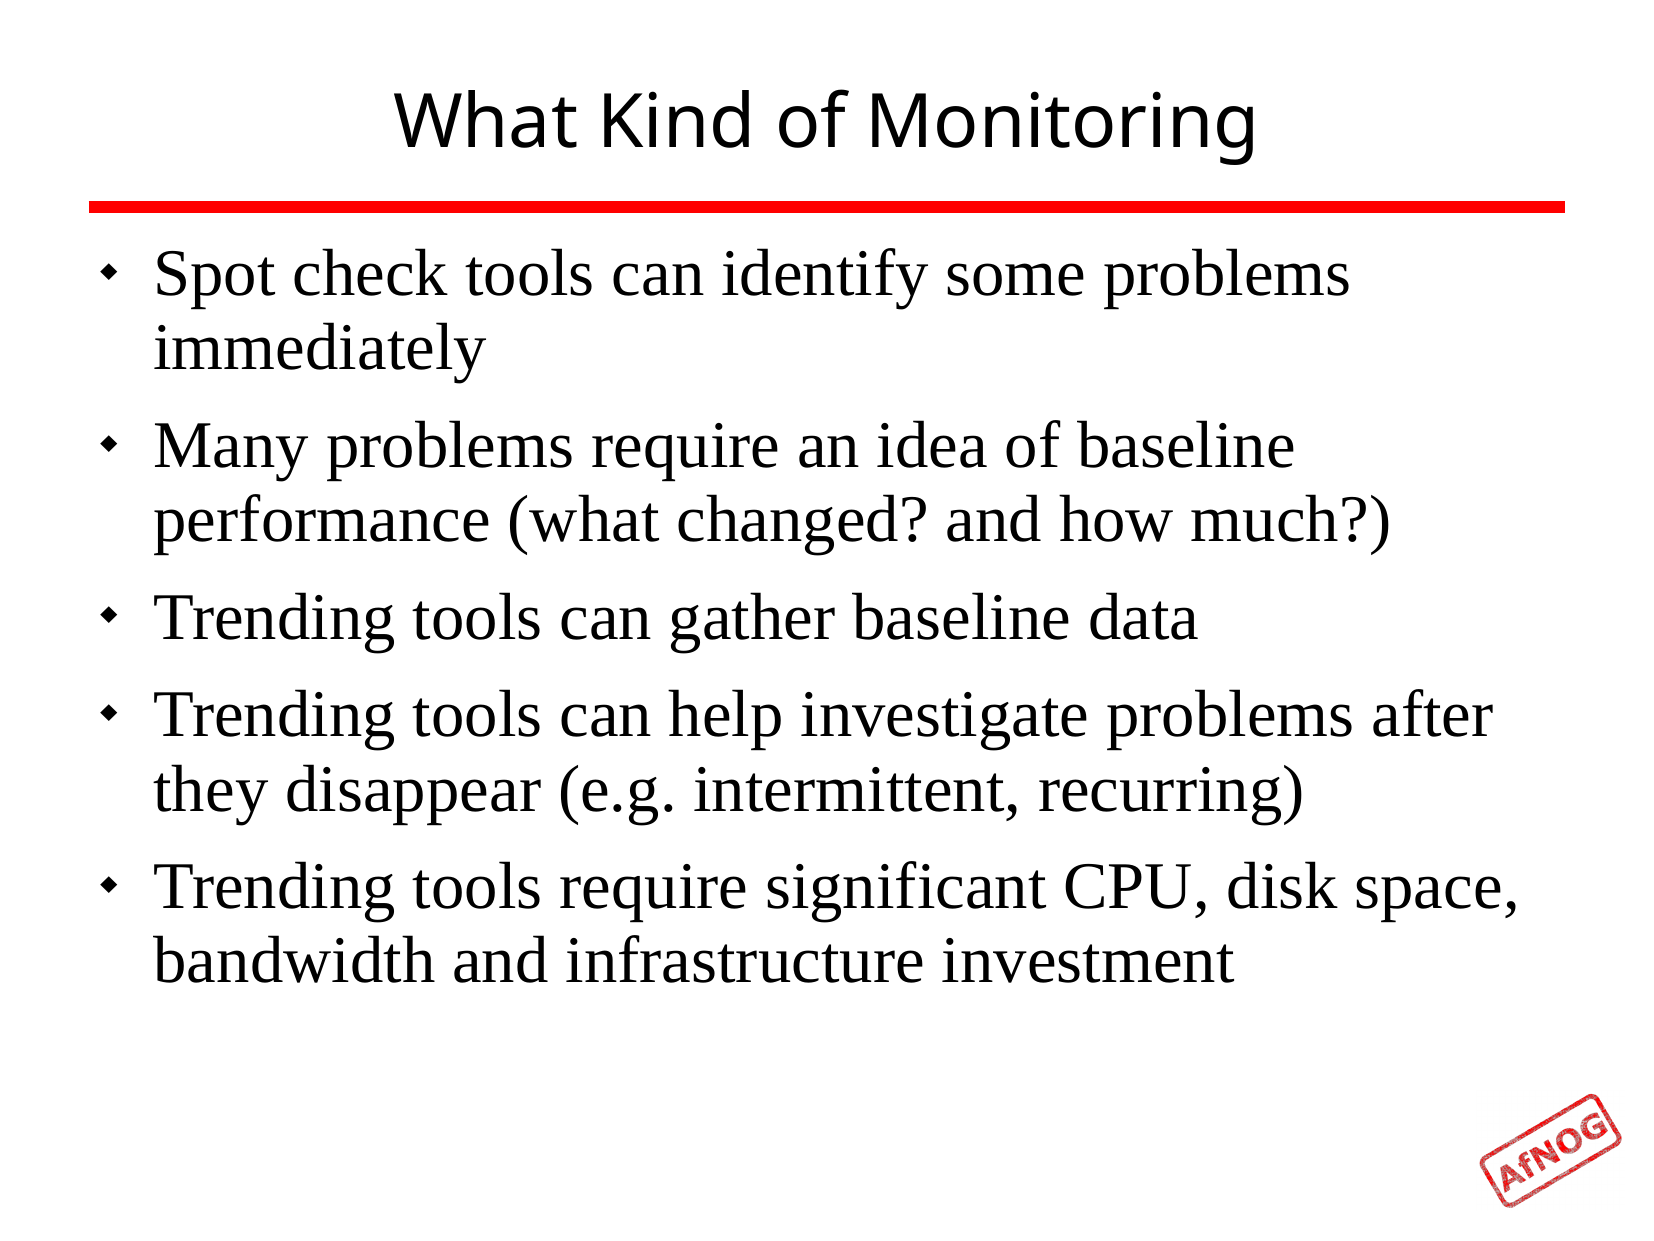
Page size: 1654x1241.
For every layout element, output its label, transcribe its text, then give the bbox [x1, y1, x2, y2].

title What Kind of Monitoring [82, 29, 1571, 207]
picture [1476, 1090, 1625, 1211]
list Spot check tools can identify some problems immediately Many problems require an idea of baseline performance (what changed? and how much?) Trending tools can gather baseline data Trending tools can help investigate problems after they disappear (e.g. intermittent, recurring) Trending tools require significant CPU, disk space, bandwidth and infrastructure investment [82, 236, 1571, 1108]
